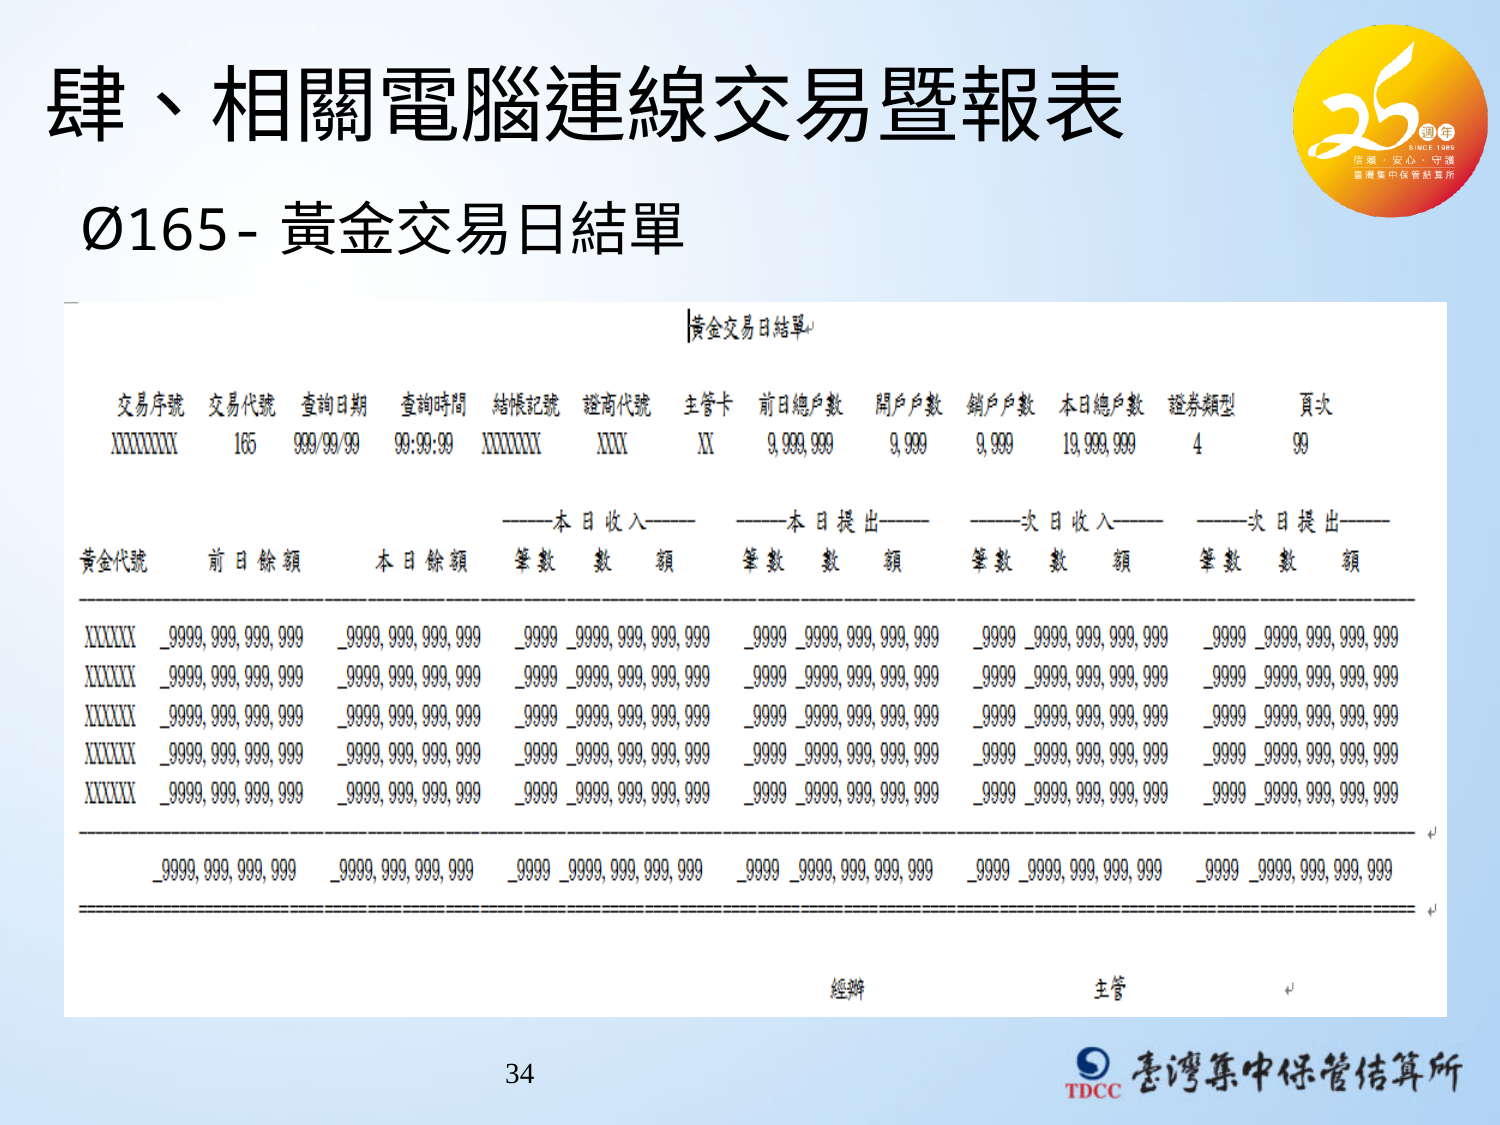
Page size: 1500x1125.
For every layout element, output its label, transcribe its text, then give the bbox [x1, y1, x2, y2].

text_box [490, 1046, 841, 1125]
text_box 165-黃金交易日結單 [64, 184, 869, 270]
picture [64, 302, 1447, 1017]
title 肆、相關電腦連線交易暨報表 [29, 45, 1426, 173]
